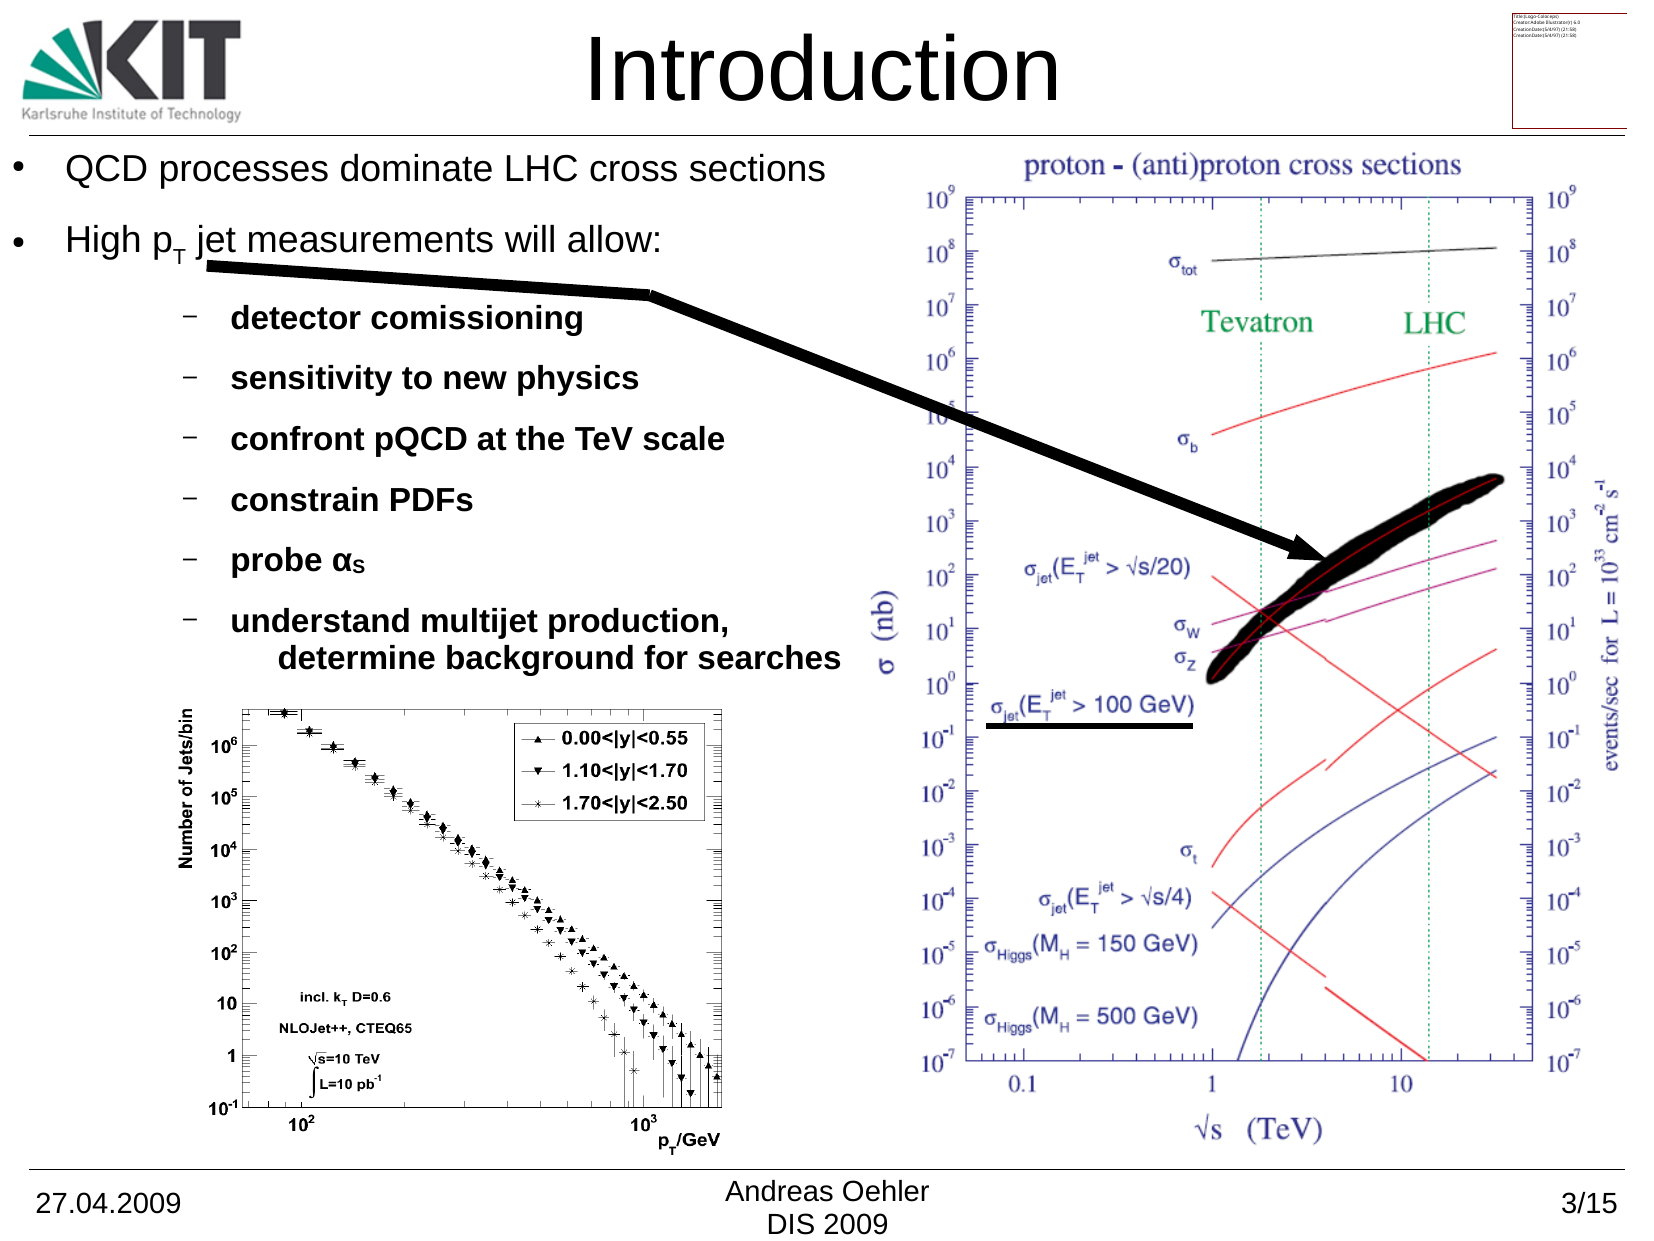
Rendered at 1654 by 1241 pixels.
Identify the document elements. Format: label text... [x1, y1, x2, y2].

title Introduction [82, 17, 1565, 121]
picture [11, 15, 251, 128]
picture [862, 147, 1625, 1152]
list QCD processes dominate LHC cross sections High pT jet measurements will allow: detector comissioning sensitivity to new physics confront pQCD at the TeV scale constrain PDFs probe αS understand multijet production, determine background for searches [0, 147, 862, 951]
picture [153, 690, 745, 1164]
